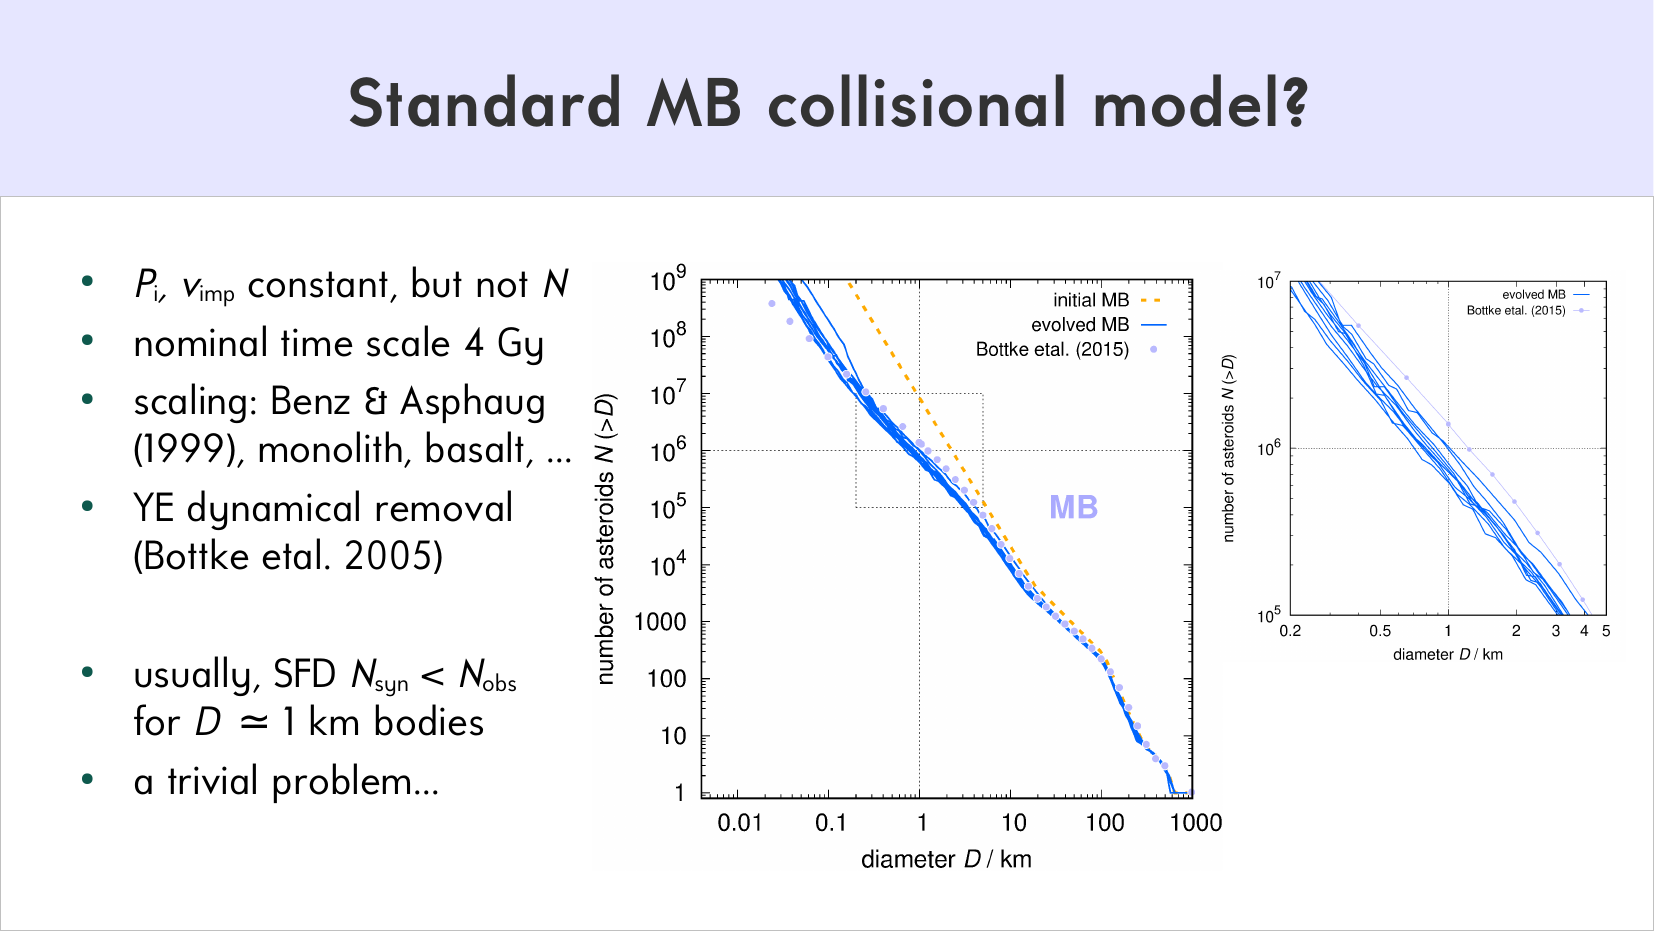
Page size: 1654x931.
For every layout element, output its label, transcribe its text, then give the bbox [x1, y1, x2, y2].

picture [592, 262, 1626, 871]
list Pi, vimp constant, but not N nominal time scale 4 Gy scaling: Benz & Asphaug (1999), monolith, basalt, ... YE dynamical removal (Bottke etal. 2005) usually, SFD Nsyn < Nobs for D ≃ 1 km bodies a trivial problem... [62, 258, 586, 877]
title Standard MB collisional model? [124, 23, 1537, 179]
